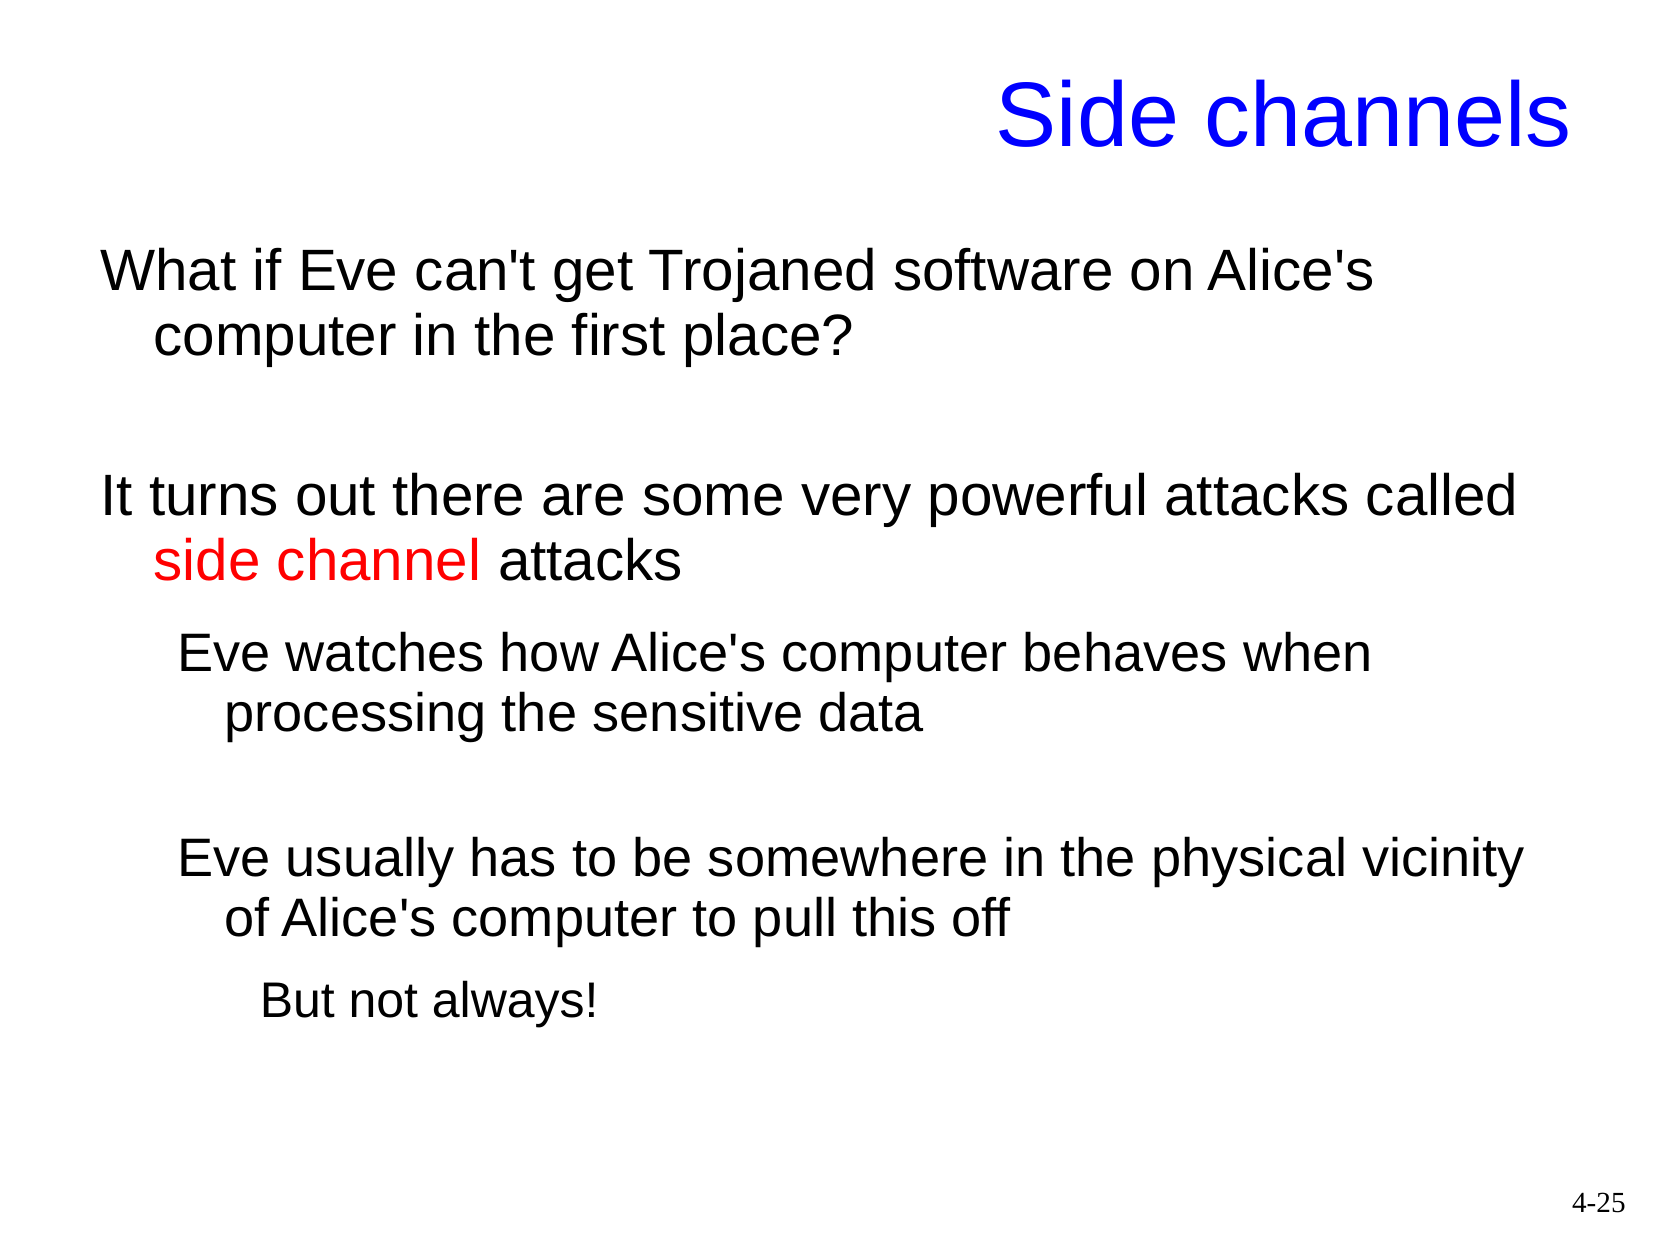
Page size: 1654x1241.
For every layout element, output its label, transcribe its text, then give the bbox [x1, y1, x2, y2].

list What if Eve can't get Trojaned software on Alice's computer in the first place? It turns out there are some very powerful attacks called side channel attacks Eve watches how Alice's computer behaves when processing the sensitive data Eve usually has to be somewhere in the physical vicinity of Alice's computer to pull this off But not always! [82, 237, 1571, 1156]
title Side channels [84, 18, 1573, 211]
